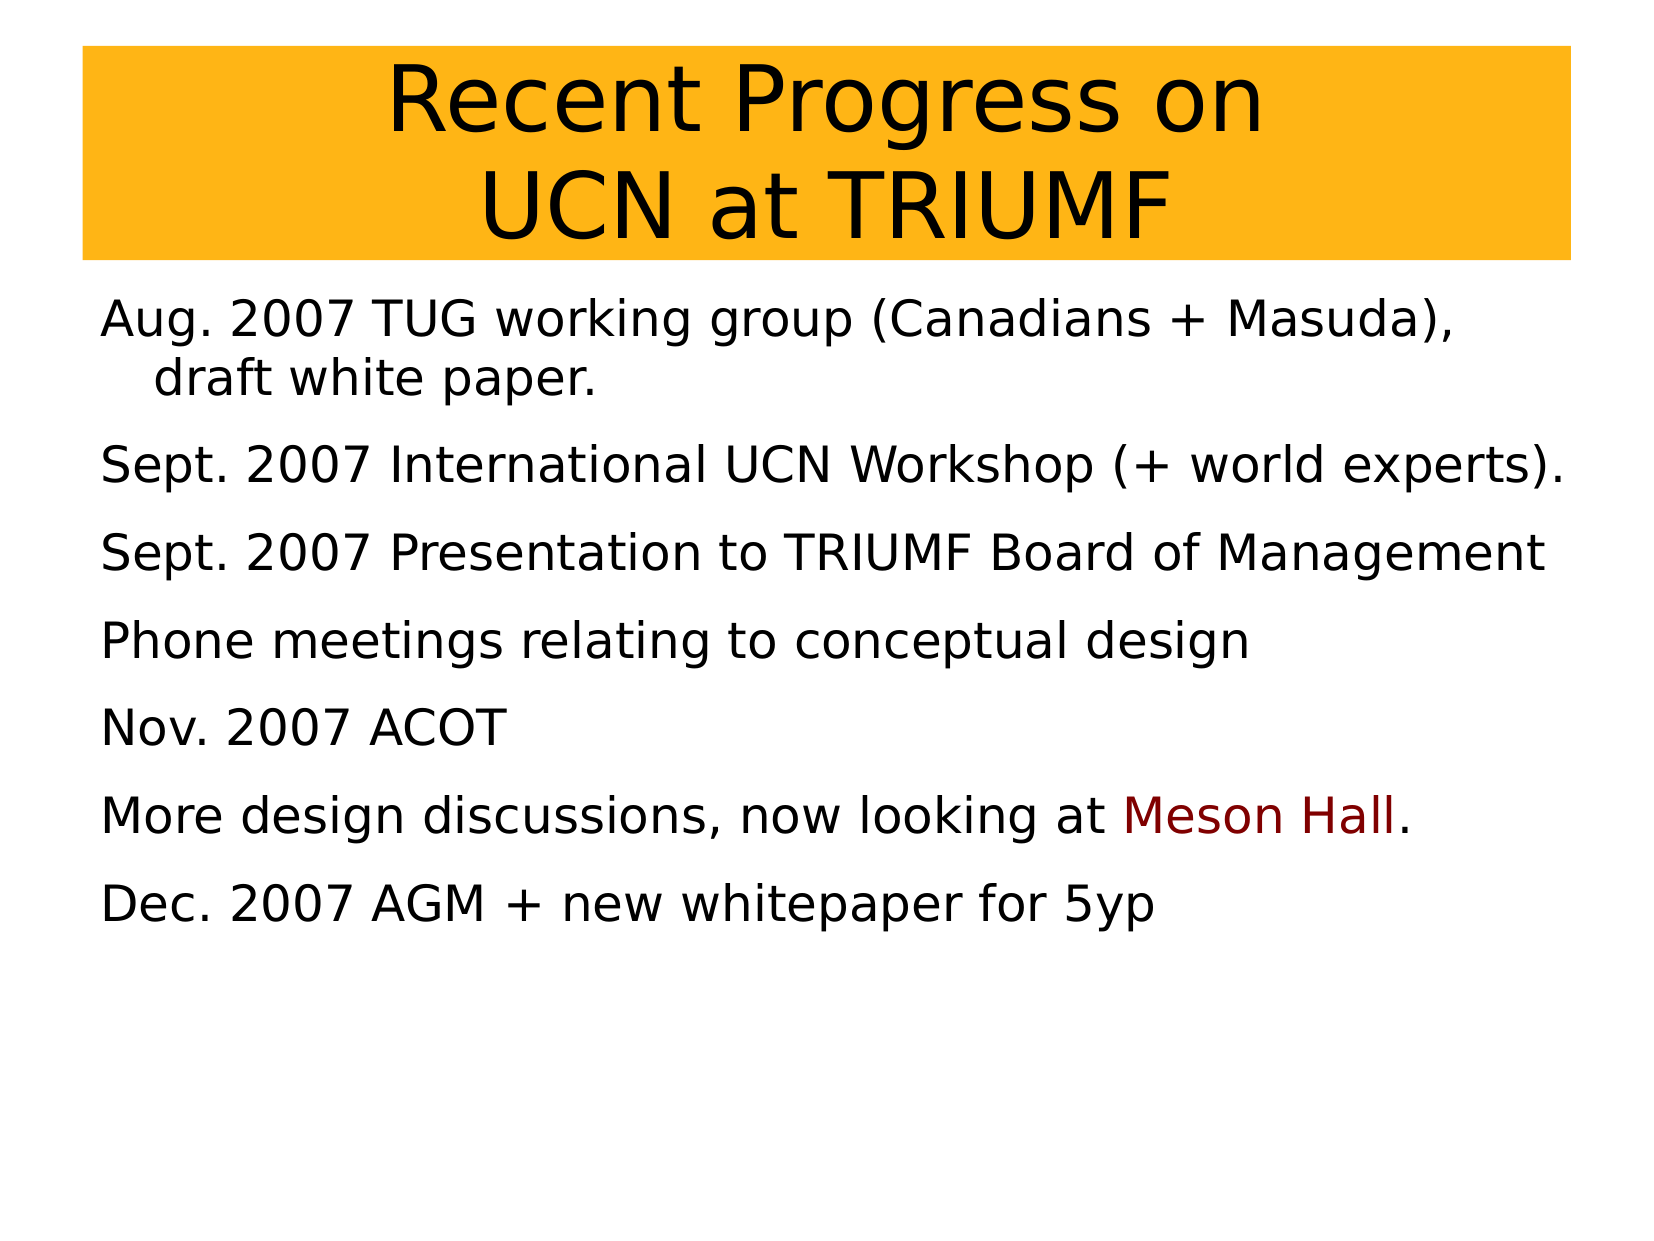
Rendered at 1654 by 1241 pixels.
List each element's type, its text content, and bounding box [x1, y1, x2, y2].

title Recent Progress on UCN at TRIUMF [82, 45, 1571, 261]
list Aug. 2007 TUG working group (Canadians + Masuda), draft white paper. Sept. 2007 International UCN Workshop (+ world experts). Sept. 2007 Presentation to TRIUMF Board of Management Phone meetings relating to conceptual design Nov. 2007 ACOT More design discussions, now looking at Meson Hall. Dec. 2007 AGM + new whitepaper for 5yp [82, 290, 1571, 1094]
